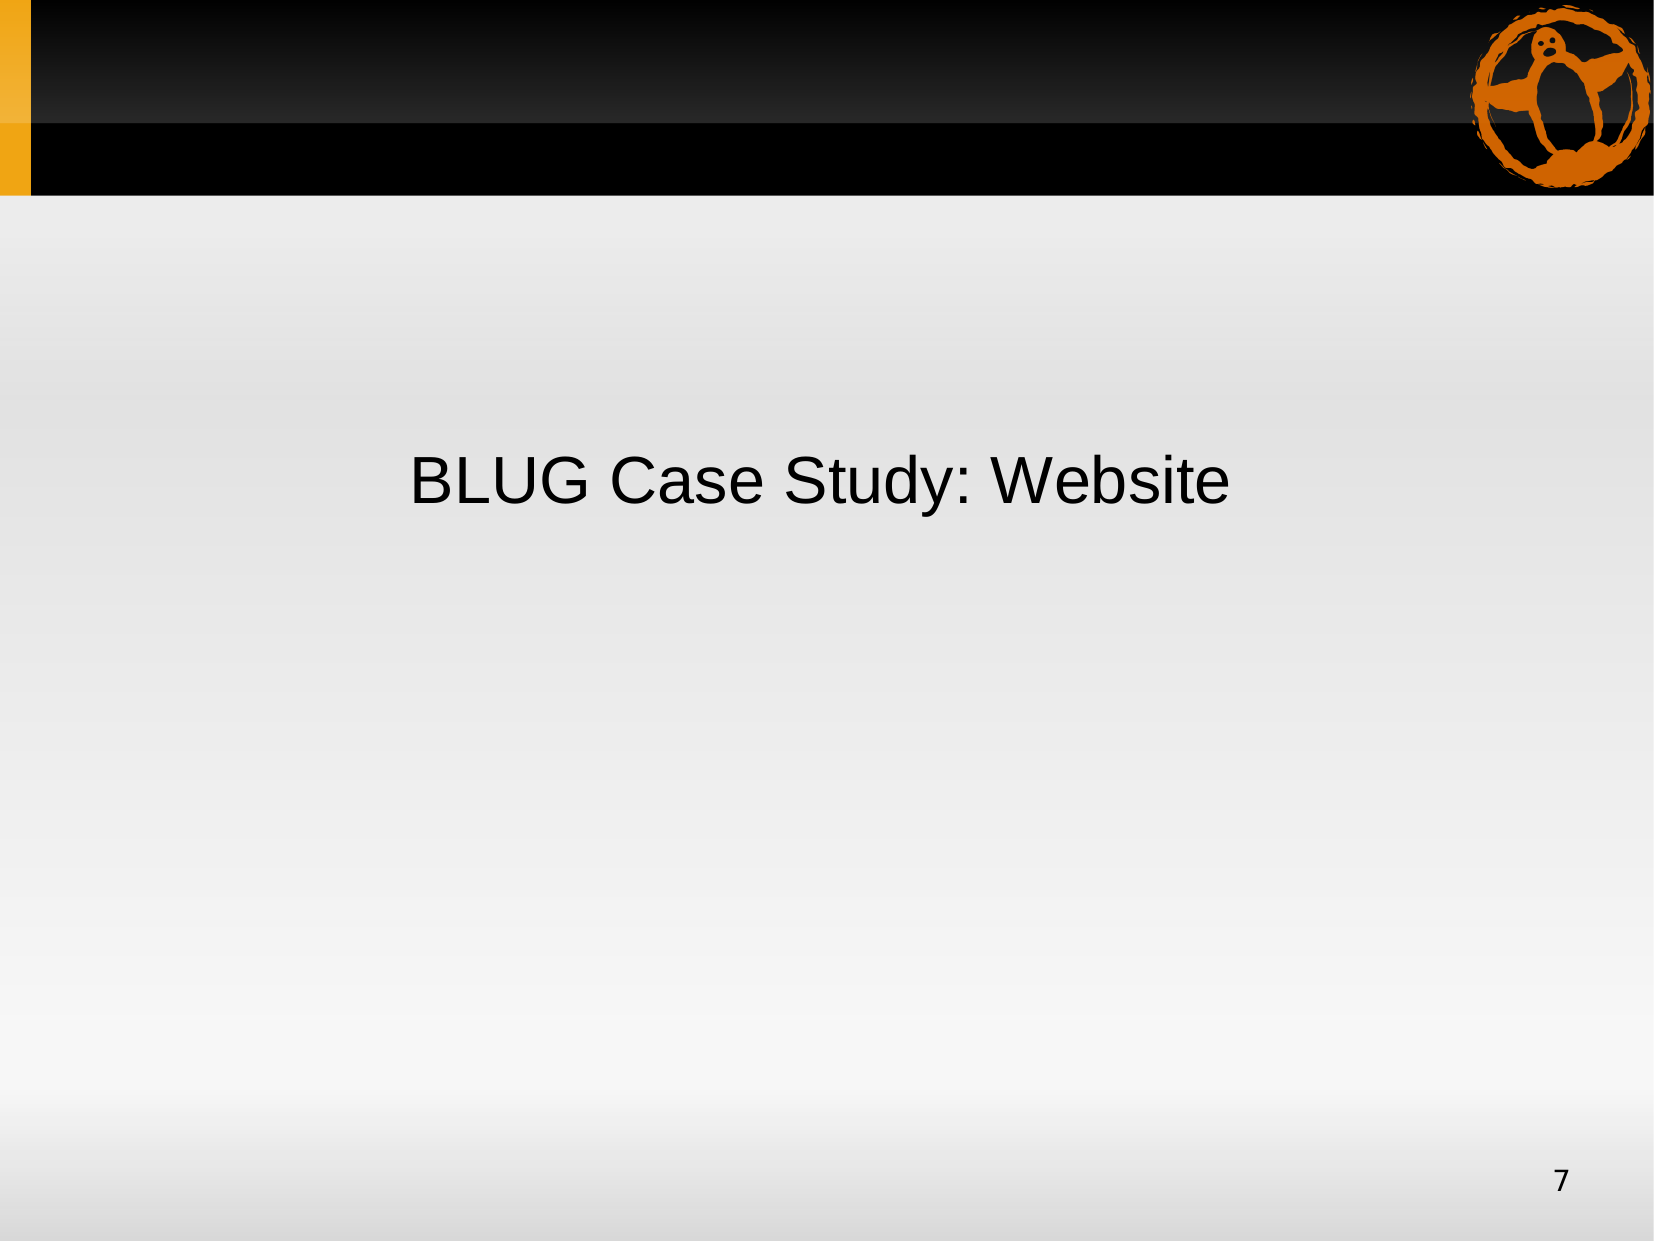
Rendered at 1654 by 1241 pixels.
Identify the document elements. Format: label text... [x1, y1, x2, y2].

subtitle BLUG Case Study: Website [76, 7, 1565, 1102]
picture [0, 0, 1654, 1241]
